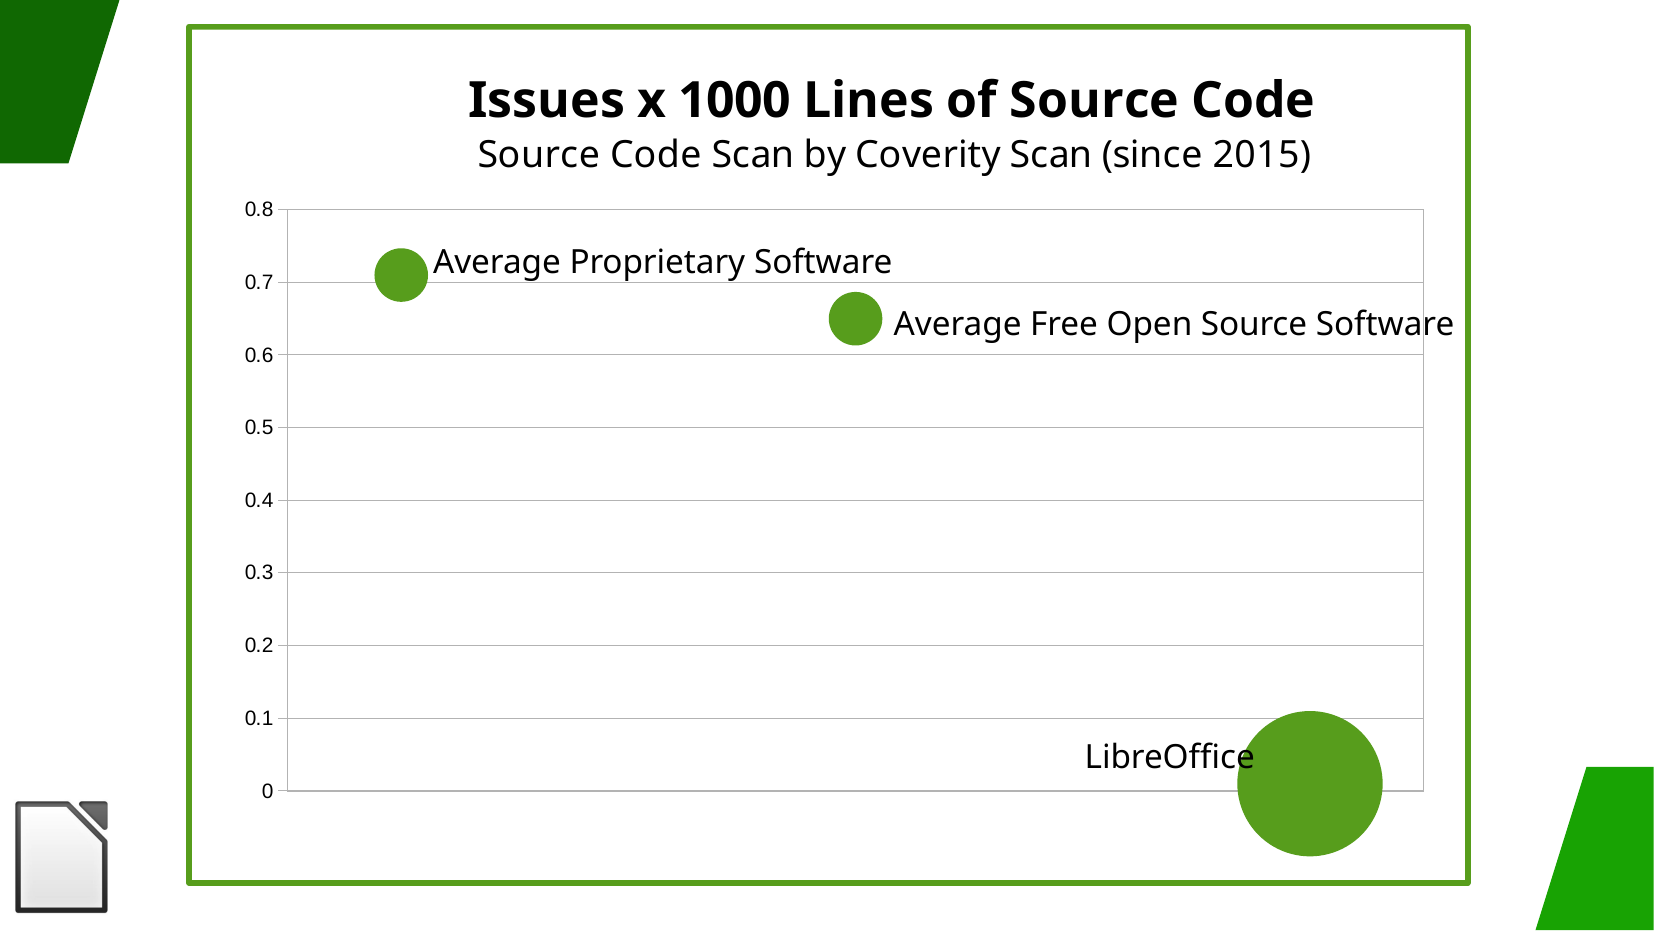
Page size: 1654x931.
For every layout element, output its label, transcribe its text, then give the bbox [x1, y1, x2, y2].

picture [12, 798, 111, 917]
text_box Average Proprietary Software [418, 230, 853, 288]
text_box Average Free Open Source Software [878, 292, 1401, 350]
text_box LibreOffice [1069, 725, 1251, 783]
chart [192, 29, 1465, 880]
